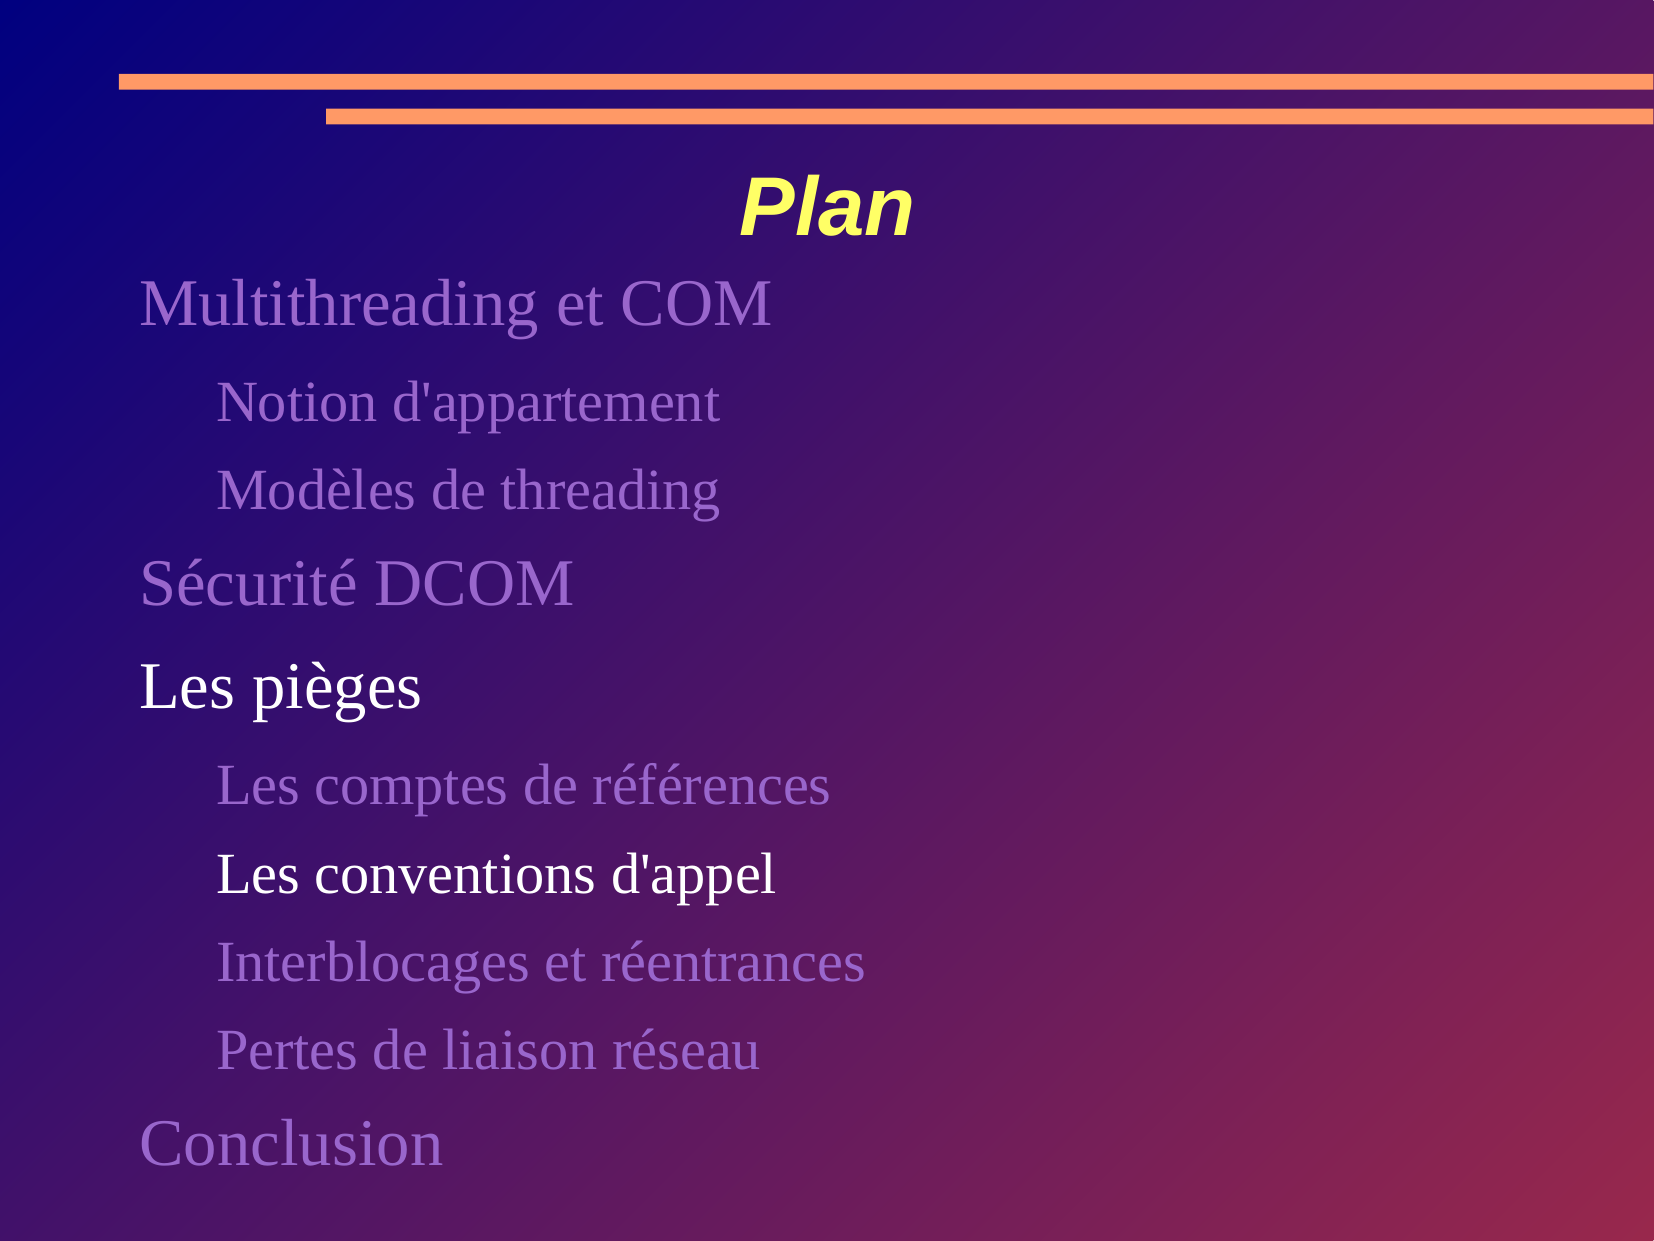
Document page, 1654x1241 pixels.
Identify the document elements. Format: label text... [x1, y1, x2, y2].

title Plan [121, 102, 1534, 265]
list Multithreading et COM Notion d'appartement Modèles de threading Sécurité DCOM Les pièges Les comptes de références Les conventions d'appel Interblocages et réentrances Pertes de liaison réseau Conclusion [121, 265, 1534, 1180]
